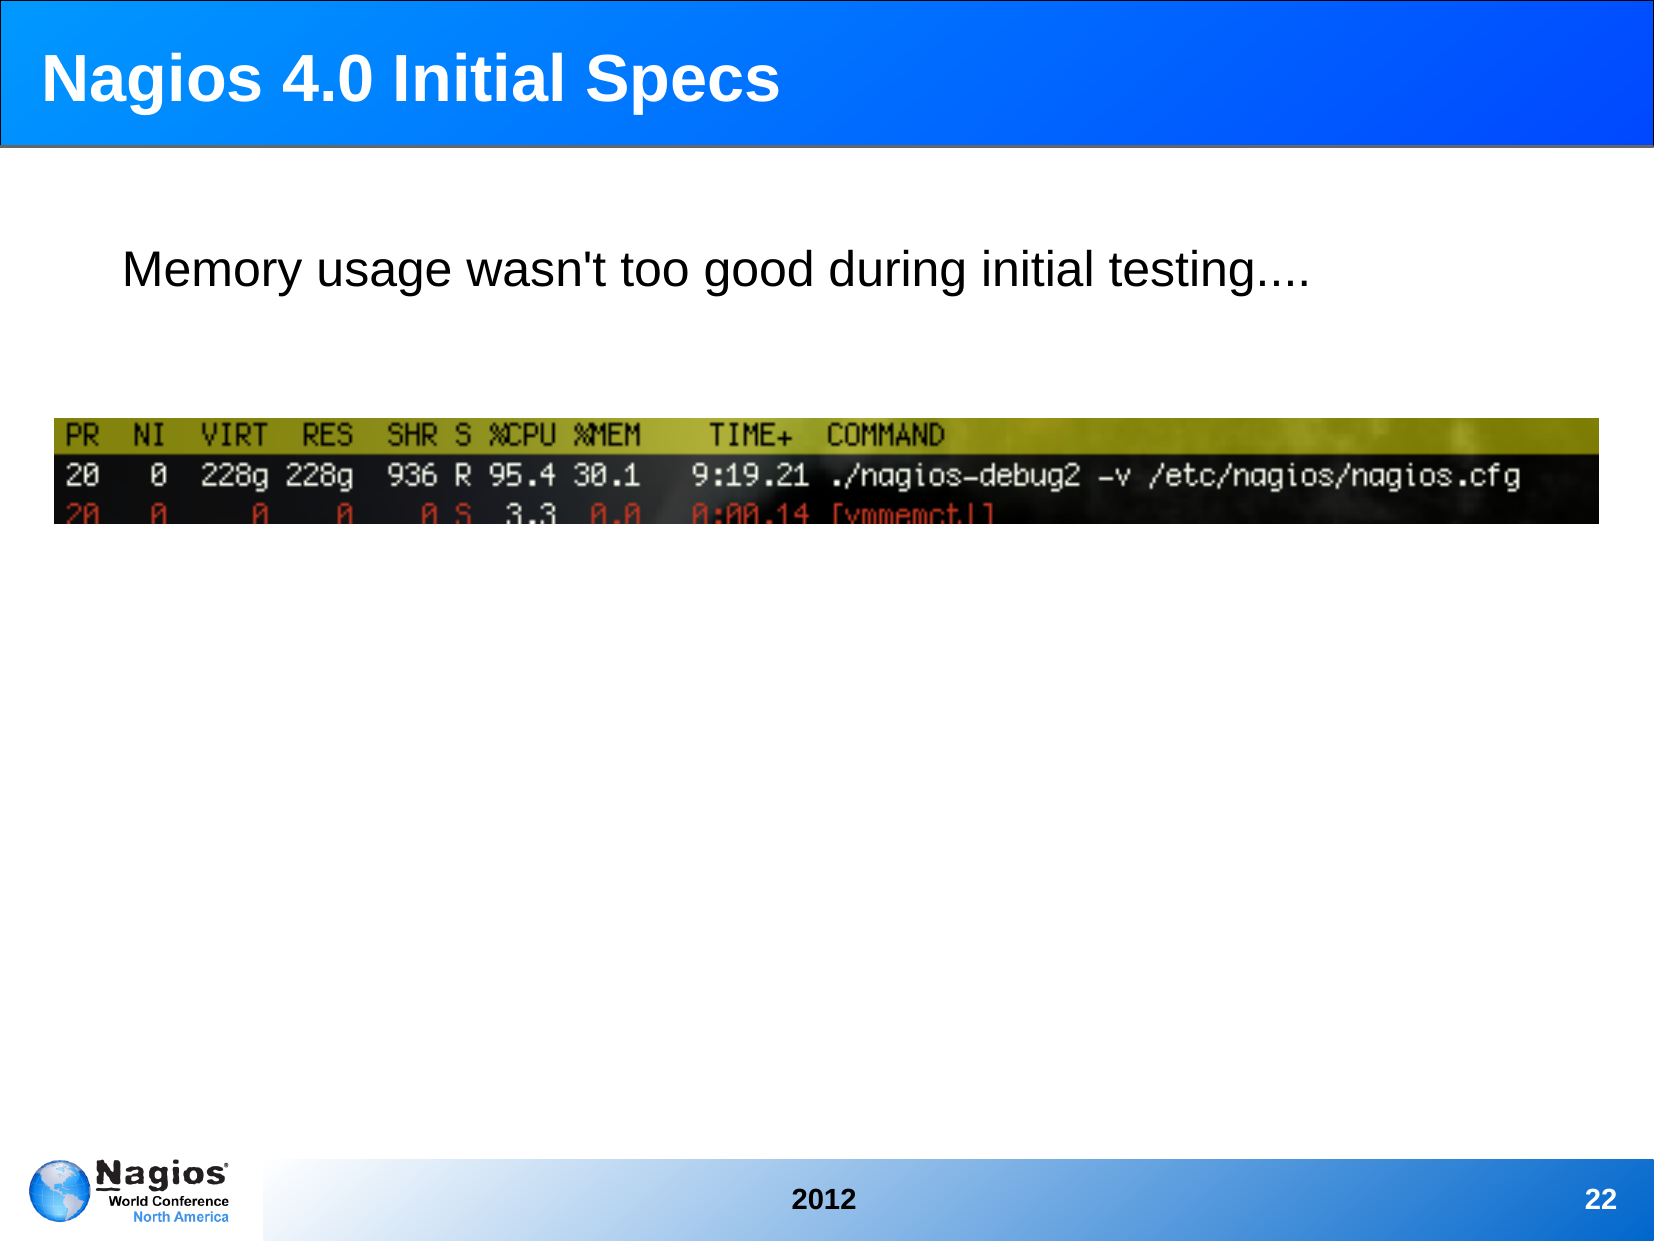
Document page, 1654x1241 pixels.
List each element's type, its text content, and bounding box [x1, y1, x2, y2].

picture [54, 418, 1599, 524]
picture [29, 1159, 229, 1235]
title Nagios 4.0 Initial Specs [41, 29, 1248, 127]
text_box Memory usage wasn't too good during initial testing.... [107, 233, 1327, 305]
